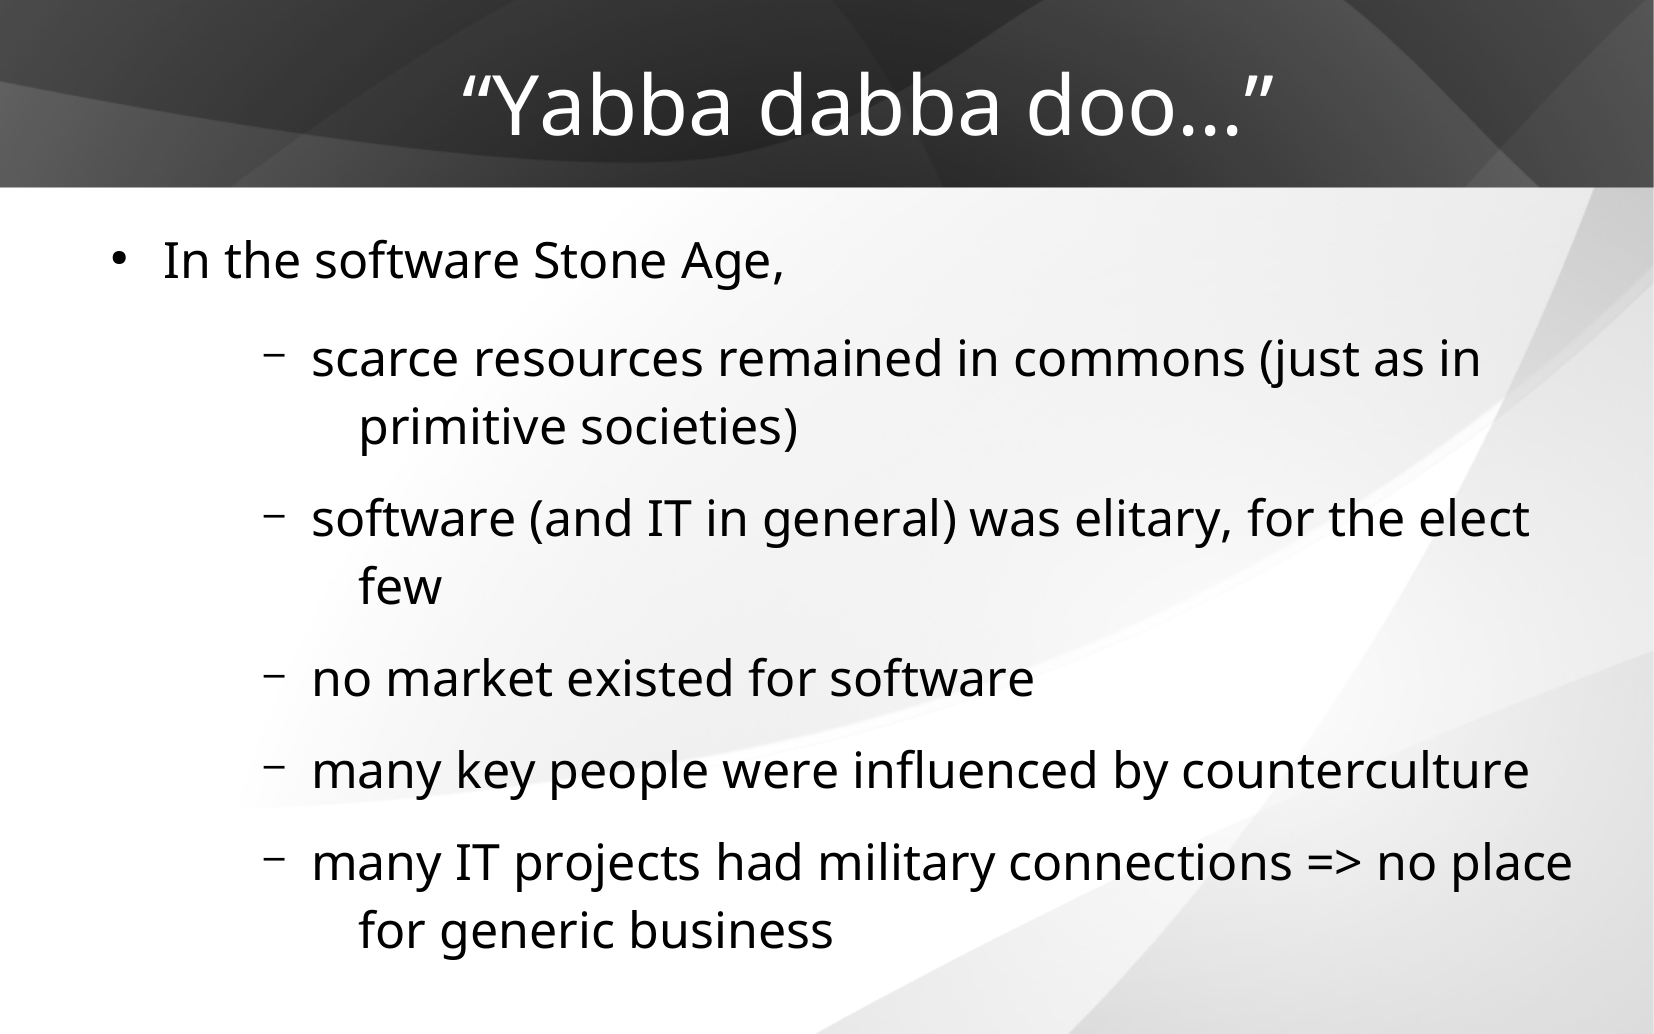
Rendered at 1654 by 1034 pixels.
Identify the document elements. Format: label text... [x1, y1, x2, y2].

picture [0, 0, 1654, 1034]
list In the software Stone Age, scarce resources remained in commons (just as in primitive societies) software (and IT in general) was elitary, for the elect few no market existed for software many key people were influenced by counterculture many IT projects had military connections => no place for generic business [75, 225, 1613, 1013]
title “Yabba dabba doo...” [124, 0, 1613, 208]
